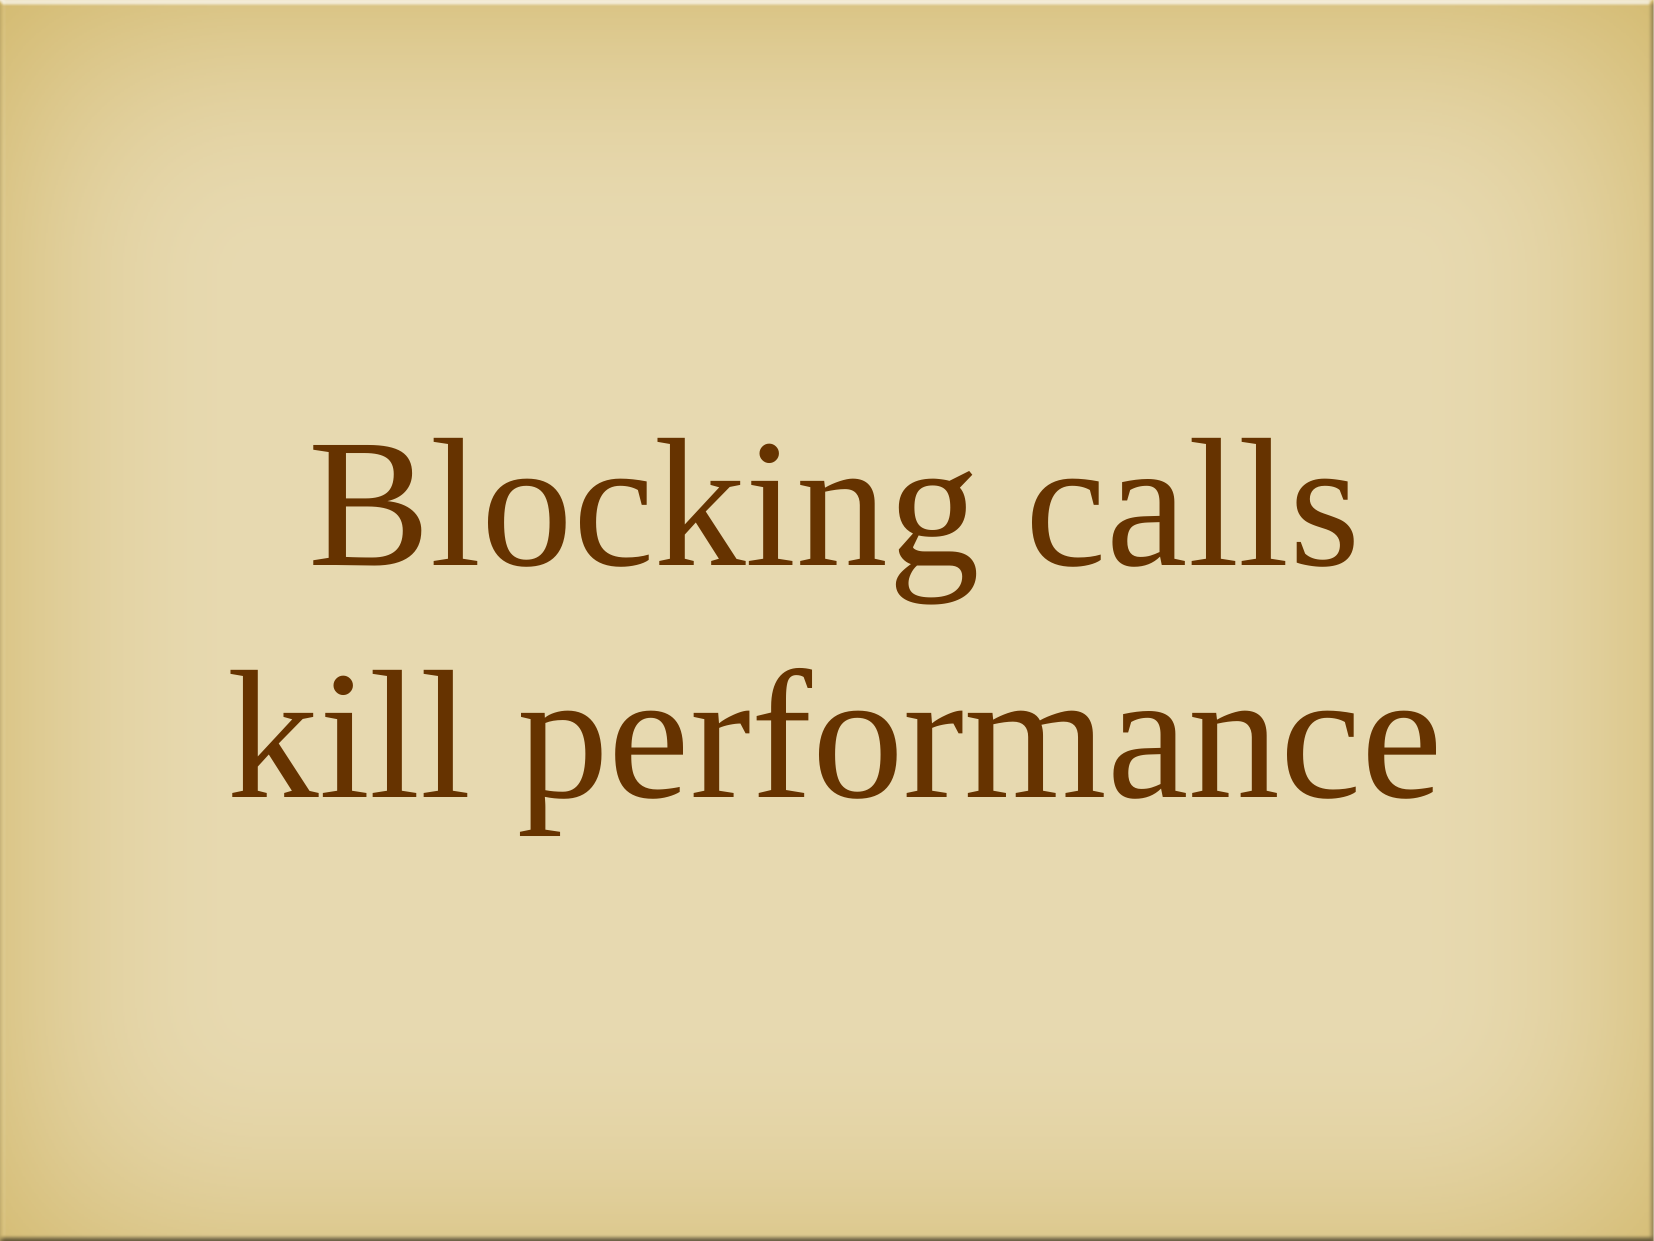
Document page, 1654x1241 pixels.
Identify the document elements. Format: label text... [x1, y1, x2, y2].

picture [0, 0, 1654, 1241]
list Blocking calls kill performance [120, 402, 1533, 838]
